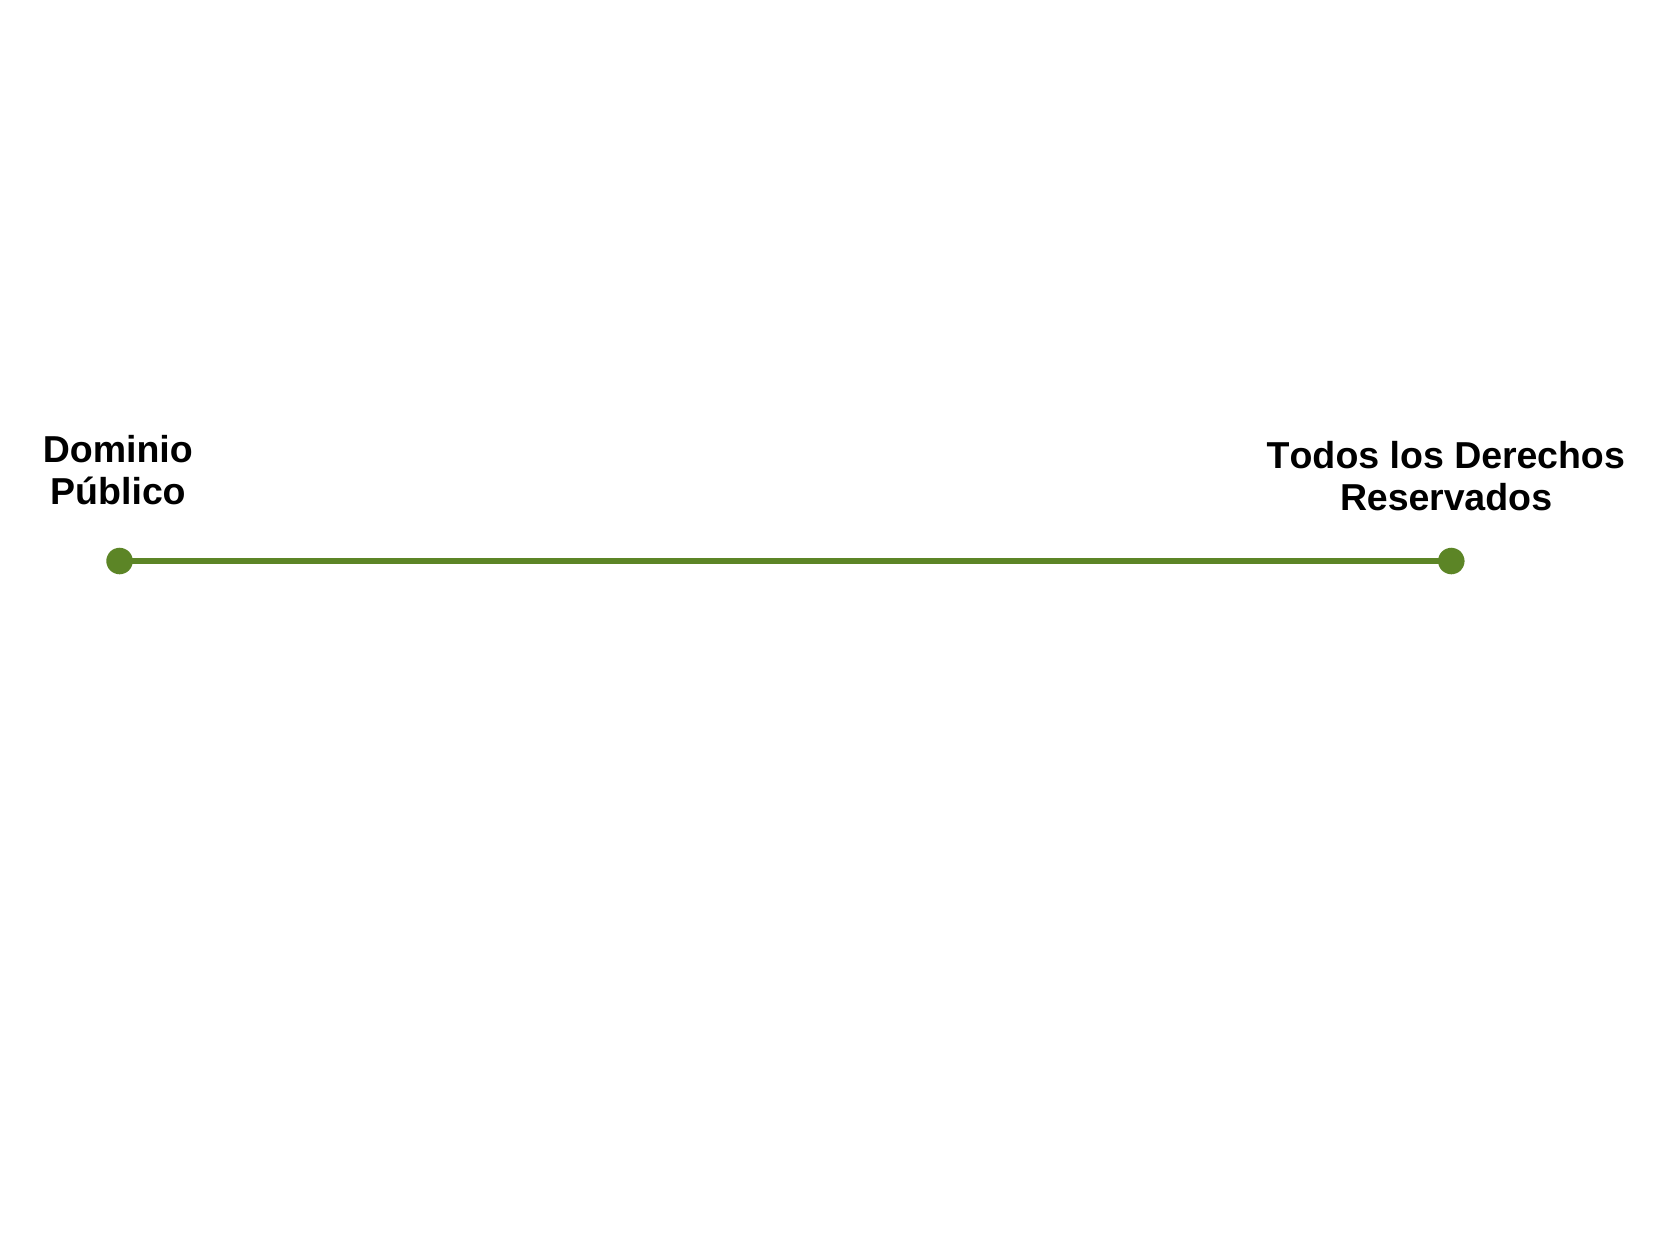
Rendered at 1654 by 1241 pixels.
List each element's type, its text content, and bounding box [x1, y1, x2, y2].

text_box Todos los Derechos Reservados [1251, 426, 1641, 526]
text_box Dominio Público [28, 420, 209, 520]
